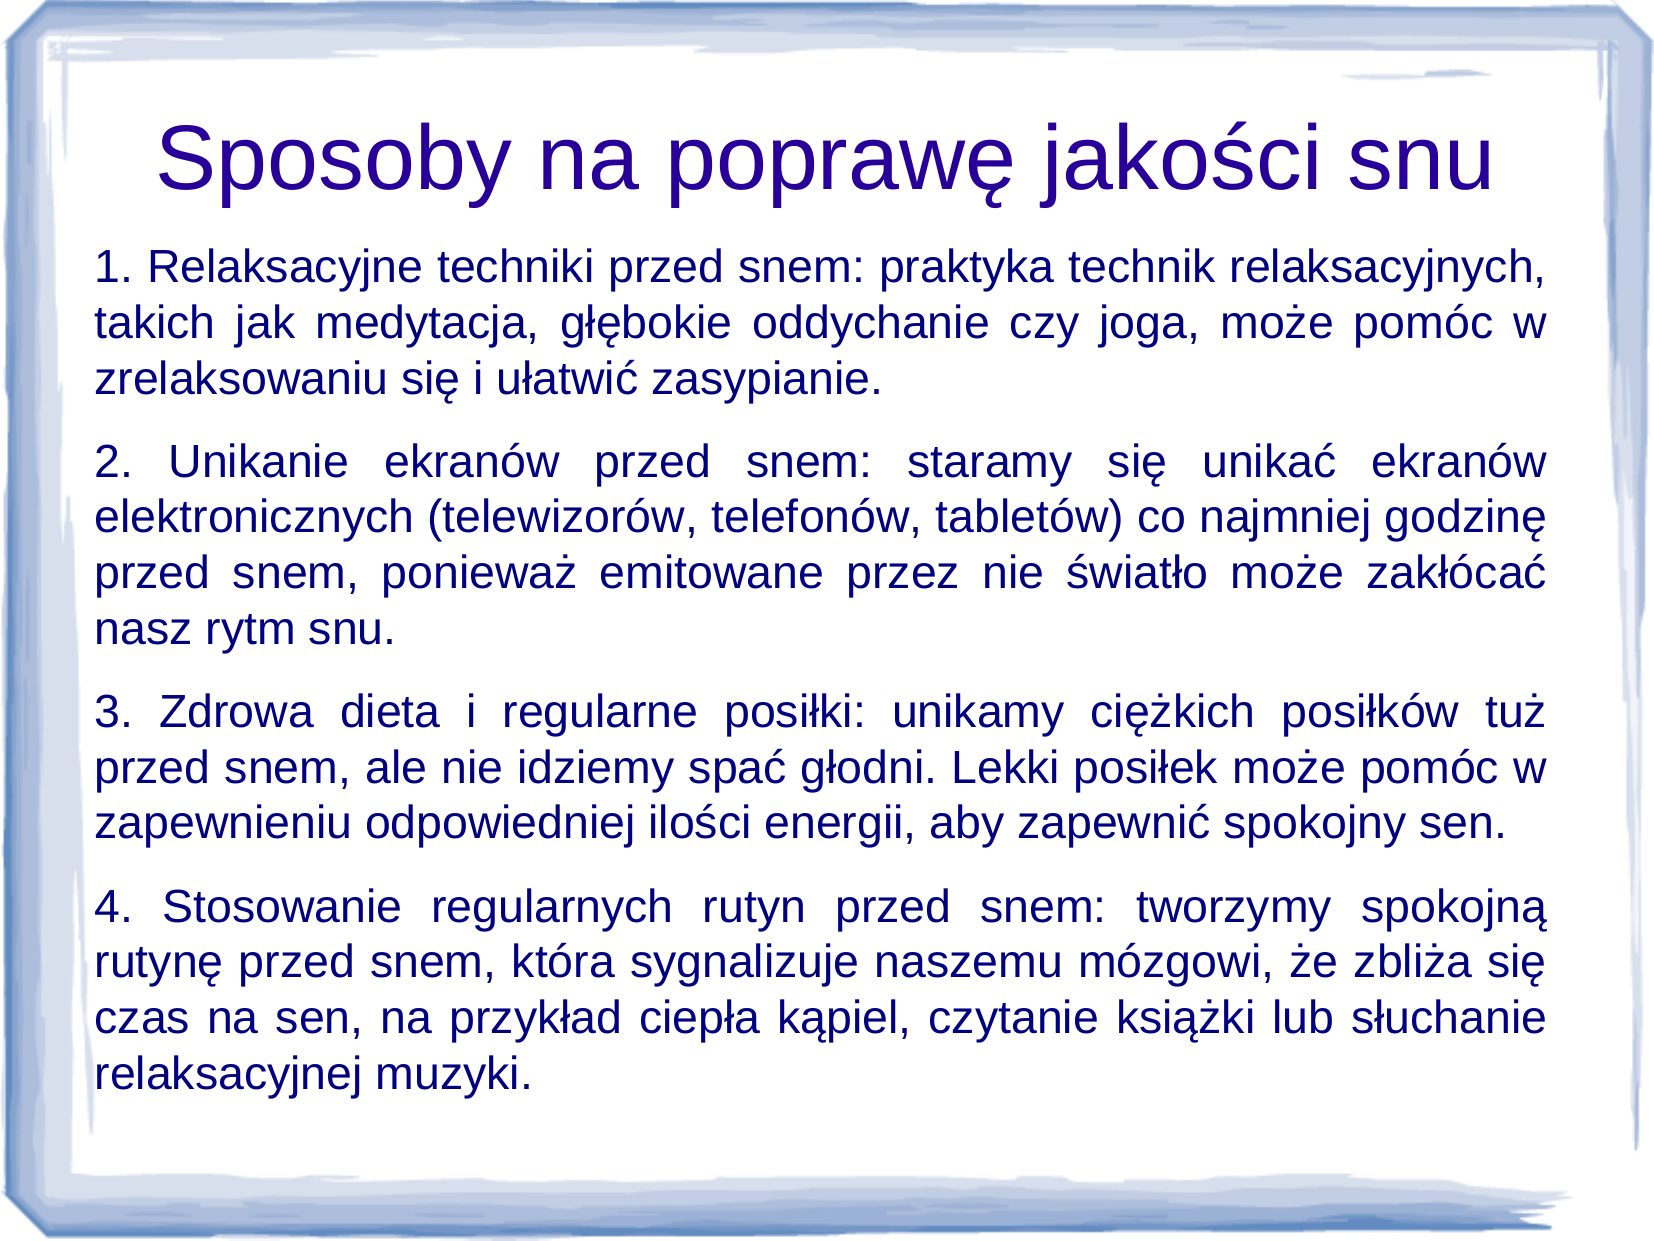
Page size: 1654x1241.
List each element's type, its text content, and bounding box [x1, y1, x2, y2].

list 1. Relaksacyjne techniki przed snem: praktyka technik relaksacyjnych, takich jak medytacja, głębokie oddychanie czy joga, może pomóc w zrelaksowaniu się i ułatwić zasypianie. 2. Unikanie ekranów przed snem: staramy się unikać ekranów elektronicznych (telewizorów, telefonów, tabletów) co najmniej godzinę przed snem, ponieważ emitowane przez nie światło może zakłócać nasz rytm snu. 3. Zdrowa dieta i regularne posiłki: unikamy ciężkich posiłków tuż przed snem, ale nie idziemy spać głodni. Lekki posiłek może pomóc w zapewnieniu odpowiedniej ilości energii, aby zapewnić spokojny sen. 4. Stosowanie regularnych rutyn przed snem: tworzymy spokojną rutynę przed snem, która sygnalizuje naszemu mózgowi, że zbliża się czas na sen, na przykład ciepła kąpiel, czytanie książki lub słuchanie relaksacyjnej muzyki. [94, 236, 1548, 1161]
title Sposoby na poprawę jakości snu [82, 49, 1571, 257]
